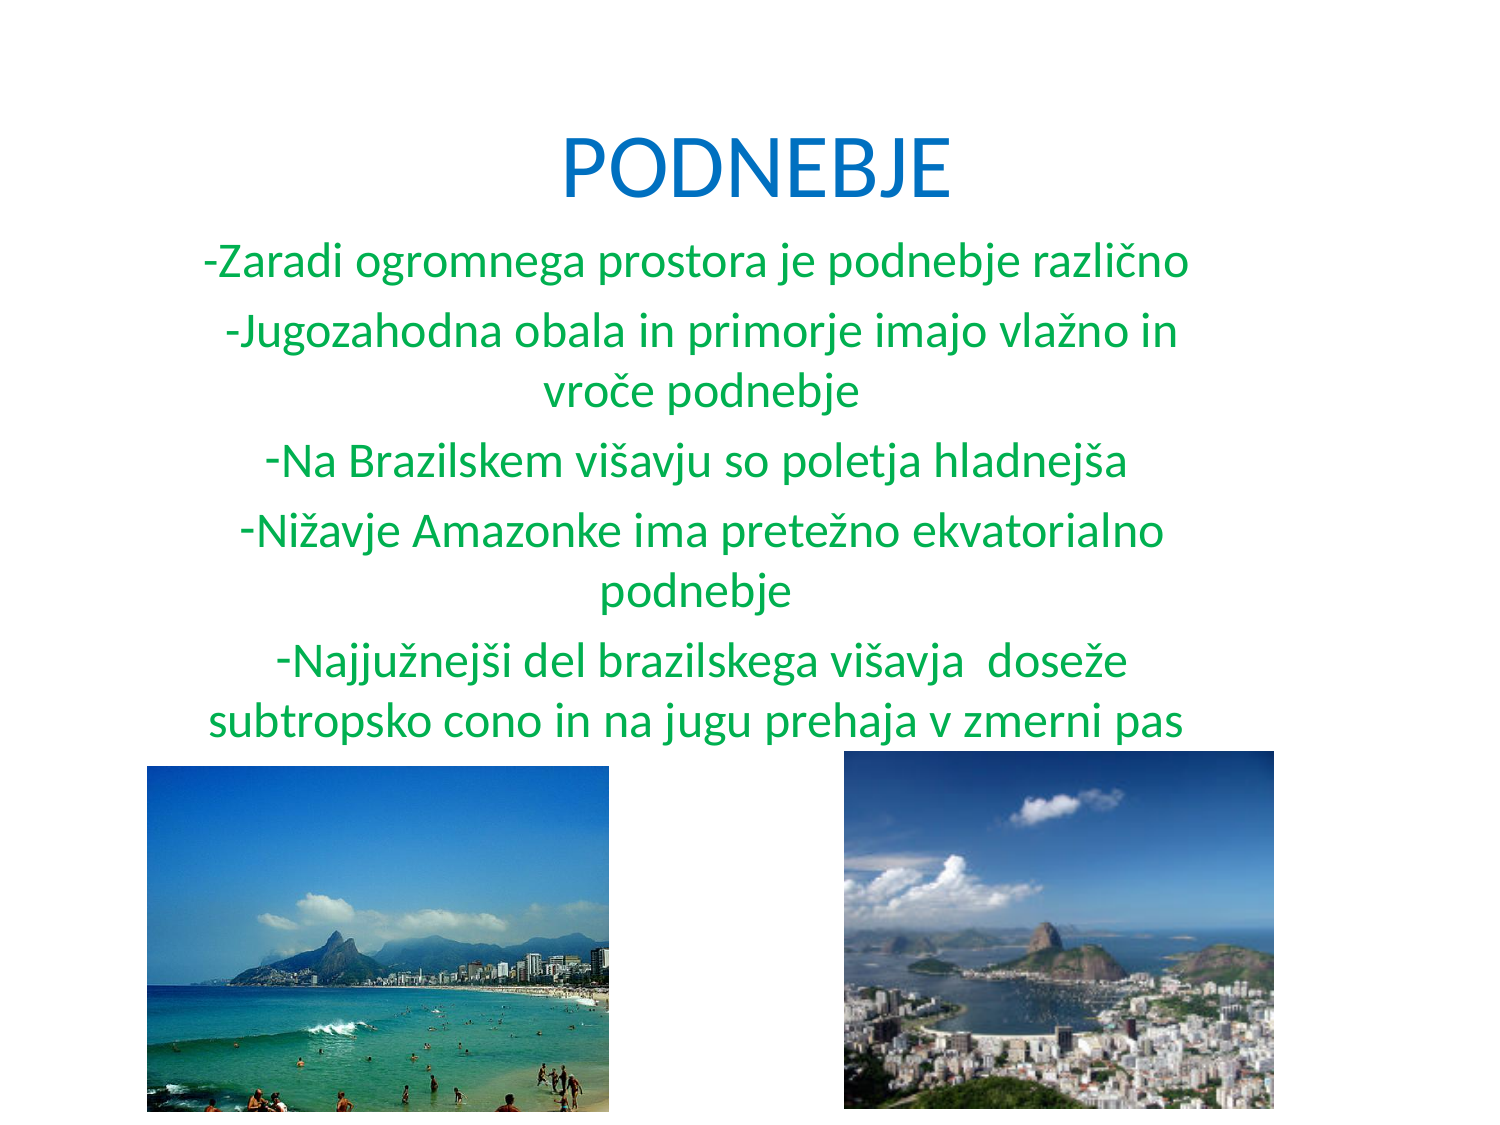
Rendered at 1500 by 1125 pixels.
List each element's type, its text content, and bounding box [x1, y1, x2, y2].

subtitle -Zaradi ogromnega prostora je podnebje različno -Jugozahodna obala in primorje imajo vlažno in vroče podnebje Na Brazilskem višavju so poletja hladnejša Nižavje Amazonke ima pretežno ekvatorialno podnebje Najjužnejši del brazilskega višavja doseže subtropsko cono in na jugu prehaja v zmerni pas [183, 220, 1222, 1071]
title PODNEBJE [147, 54, 1388, 268]
picture [844, 751, 1274, 1110]
picture [147, 766, 609, 1112]
